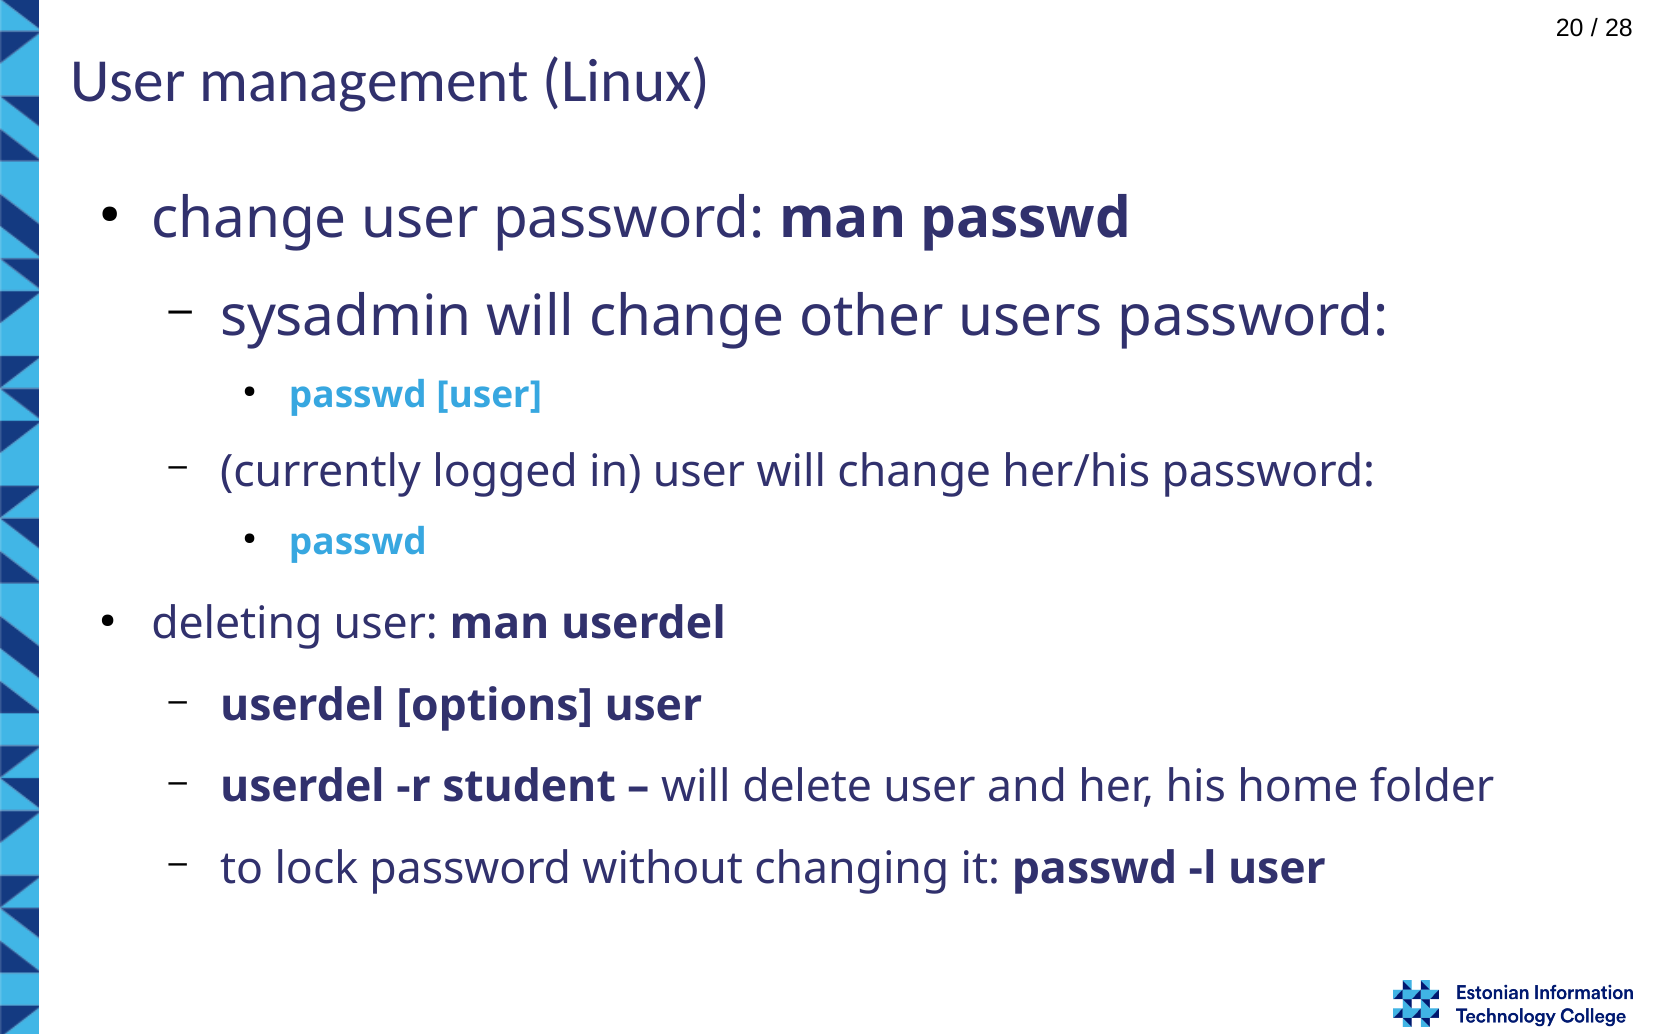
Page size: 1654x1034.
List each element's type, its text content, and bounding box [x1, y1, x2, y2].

list change user password: man passwd sysadmin will change other users password: passwd [user] (currently logged in) user will change her/his password: passwd deleting user: man userdel userdel [options] user userdel -r student – will delete user and her, his home folder to lock password without changing it: passwd -l user [82, 176, 1538, 944]
title User management (Linux) [70, 41, 1630, 130]
picture [1393, 980, 1633, 1027]
